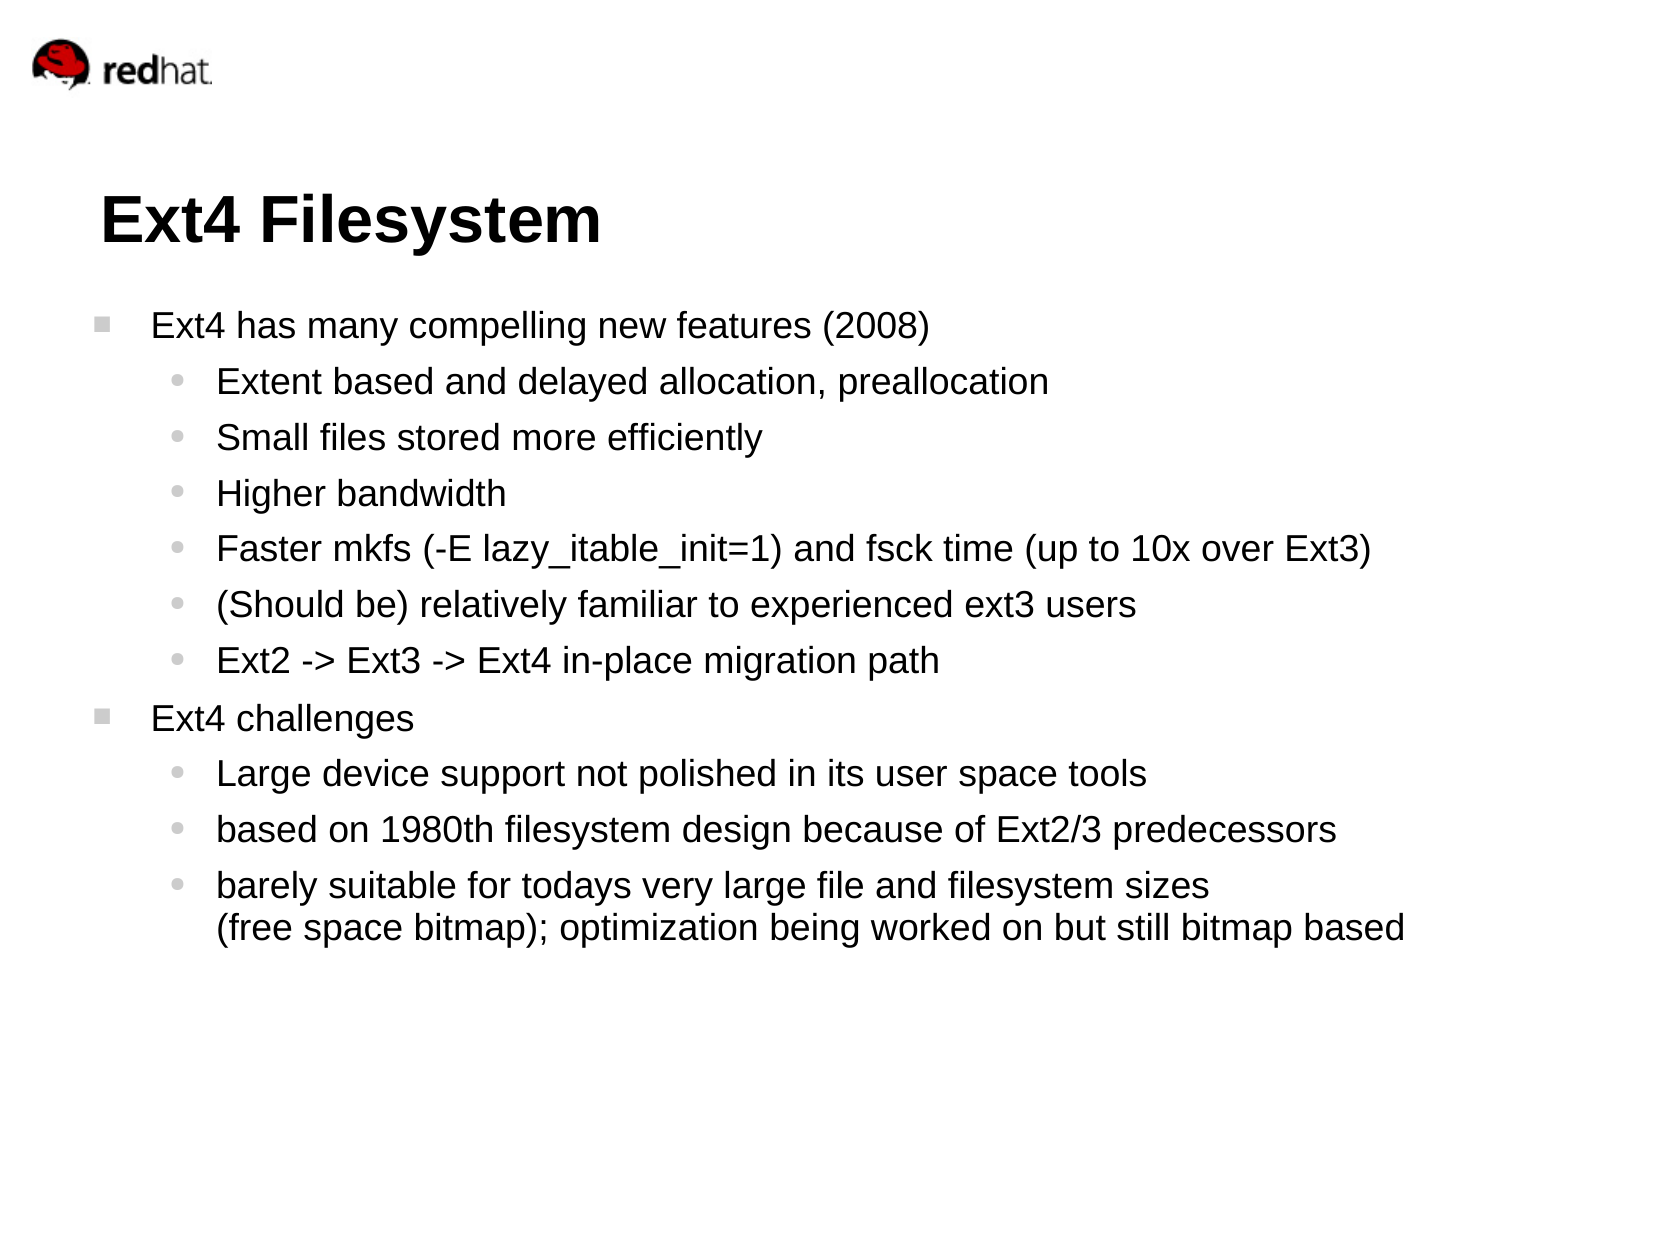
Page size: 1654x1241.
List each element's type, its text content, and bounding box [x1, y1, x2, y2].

list Ext4 has many compelling new features (2008) Extent based and delayed allocation, preallocation Small files stored more efficiently Higher bandwidth Faster mkfs (-E lazy_itable_init=1) and fsck time (up to 10x over Ext3) (Should be) relatively familiar to experienced ext3 users Ext2 -> Ext3 -> Ext4 in-place migration path Ext4 challenges Large device support not polished in its user space tools based on 1980th filesystem design because of Ext2/3 predecessors barely suitable for todays very large file and filesystem sizes (free space bitmap); optimization being worked on but still bitmap based [94, 304, 1500, 1174]
title Ext4 Filesystem [100, 164, 1506, 275]
picture [31, 37, 212, 98]
